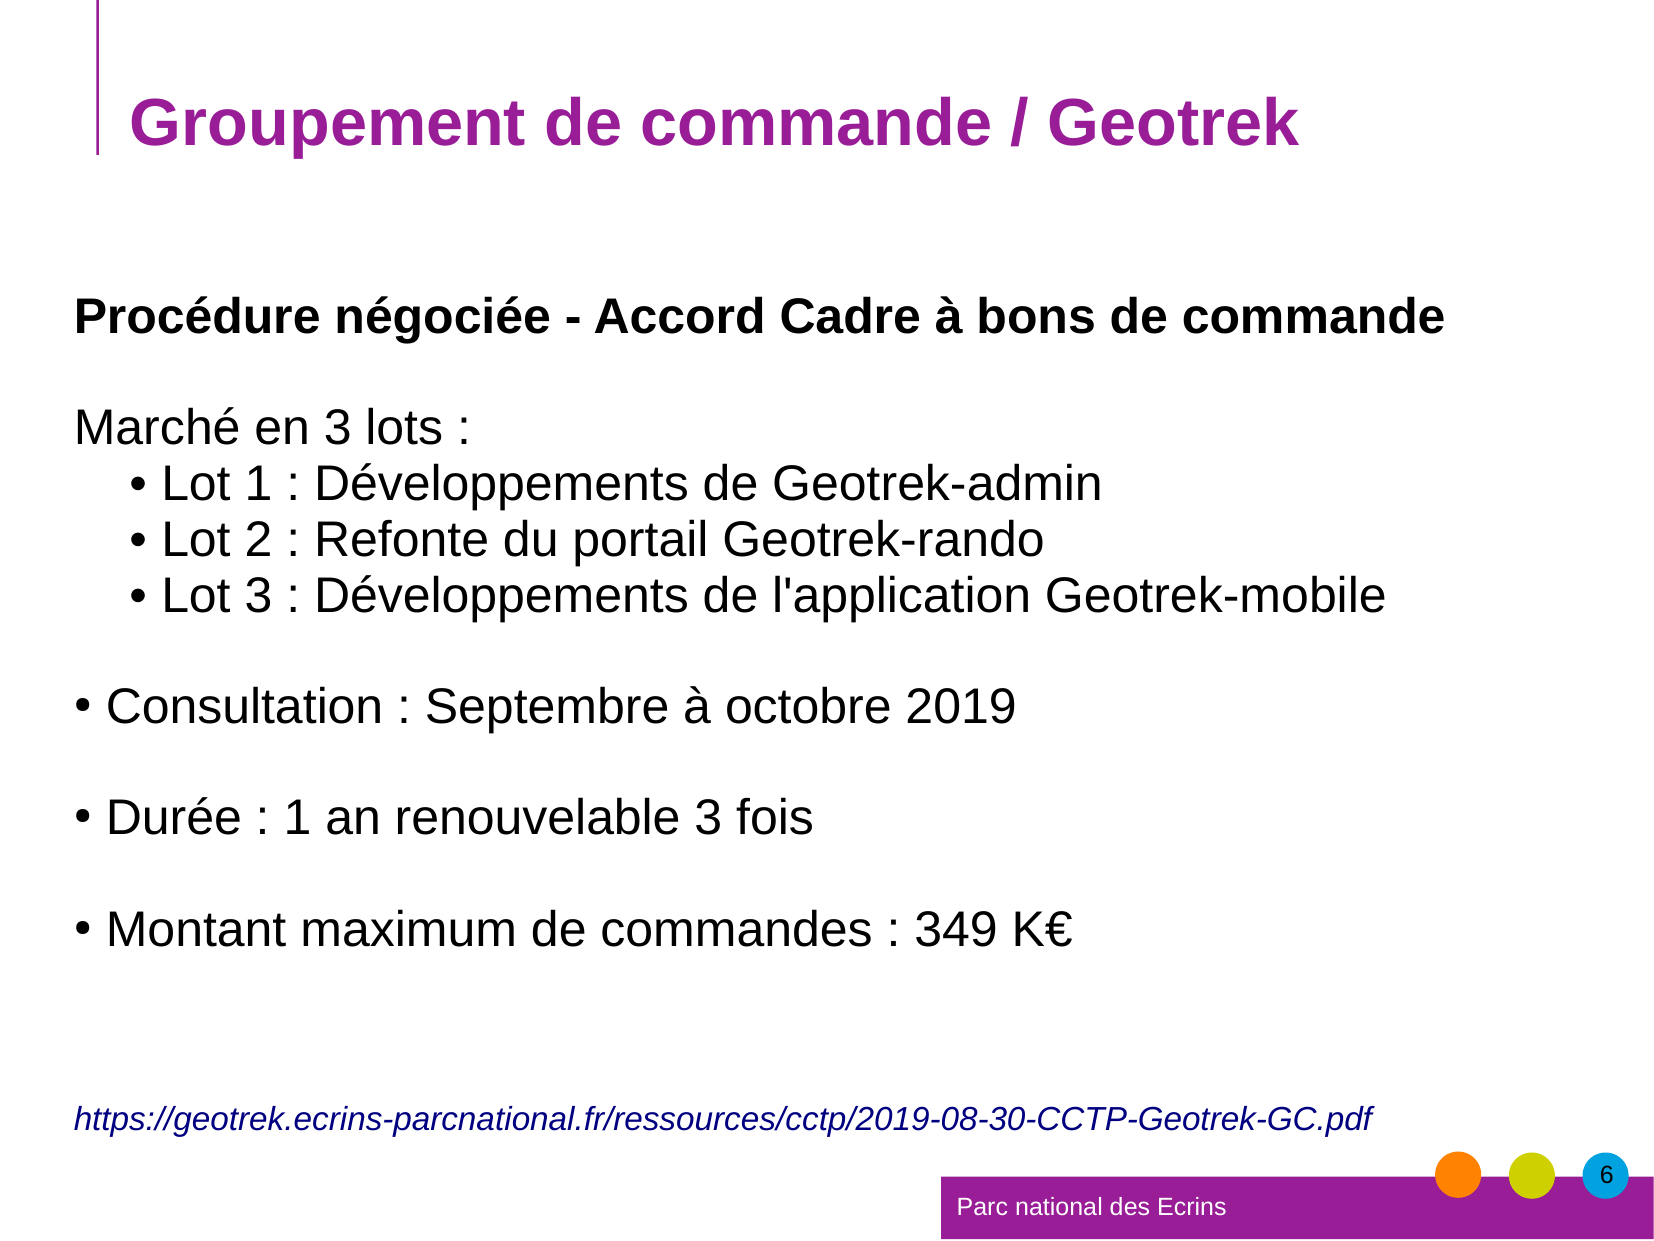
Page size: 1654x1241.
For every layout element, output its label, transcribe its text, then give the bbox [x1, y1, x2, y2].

text_box Procédure négociée - Accord Cadre à bons de commande Marché en 3 lots : • Lot 1 : Développements de Geotrek-admin • Lot 2 : Refonte du portail Geotrek-rando • Lot 3 : Développements de l'application Geotrek-mobile Consultation : Septembre à octobre 2019 Durée : 1 an renouvelable 3 fois Montant maximum de commandes : 349 K€ [59, 280, 1542, 965]
title Groupement de commande / Geotrek [129, 11, 1619, 160]
text_box https://geotrek.ecrins-parcnational.fr/ressources/cctp/2019-08-30-CCTP-Geotrek-GC.pdf [59, 1092, 1399, 1145]
